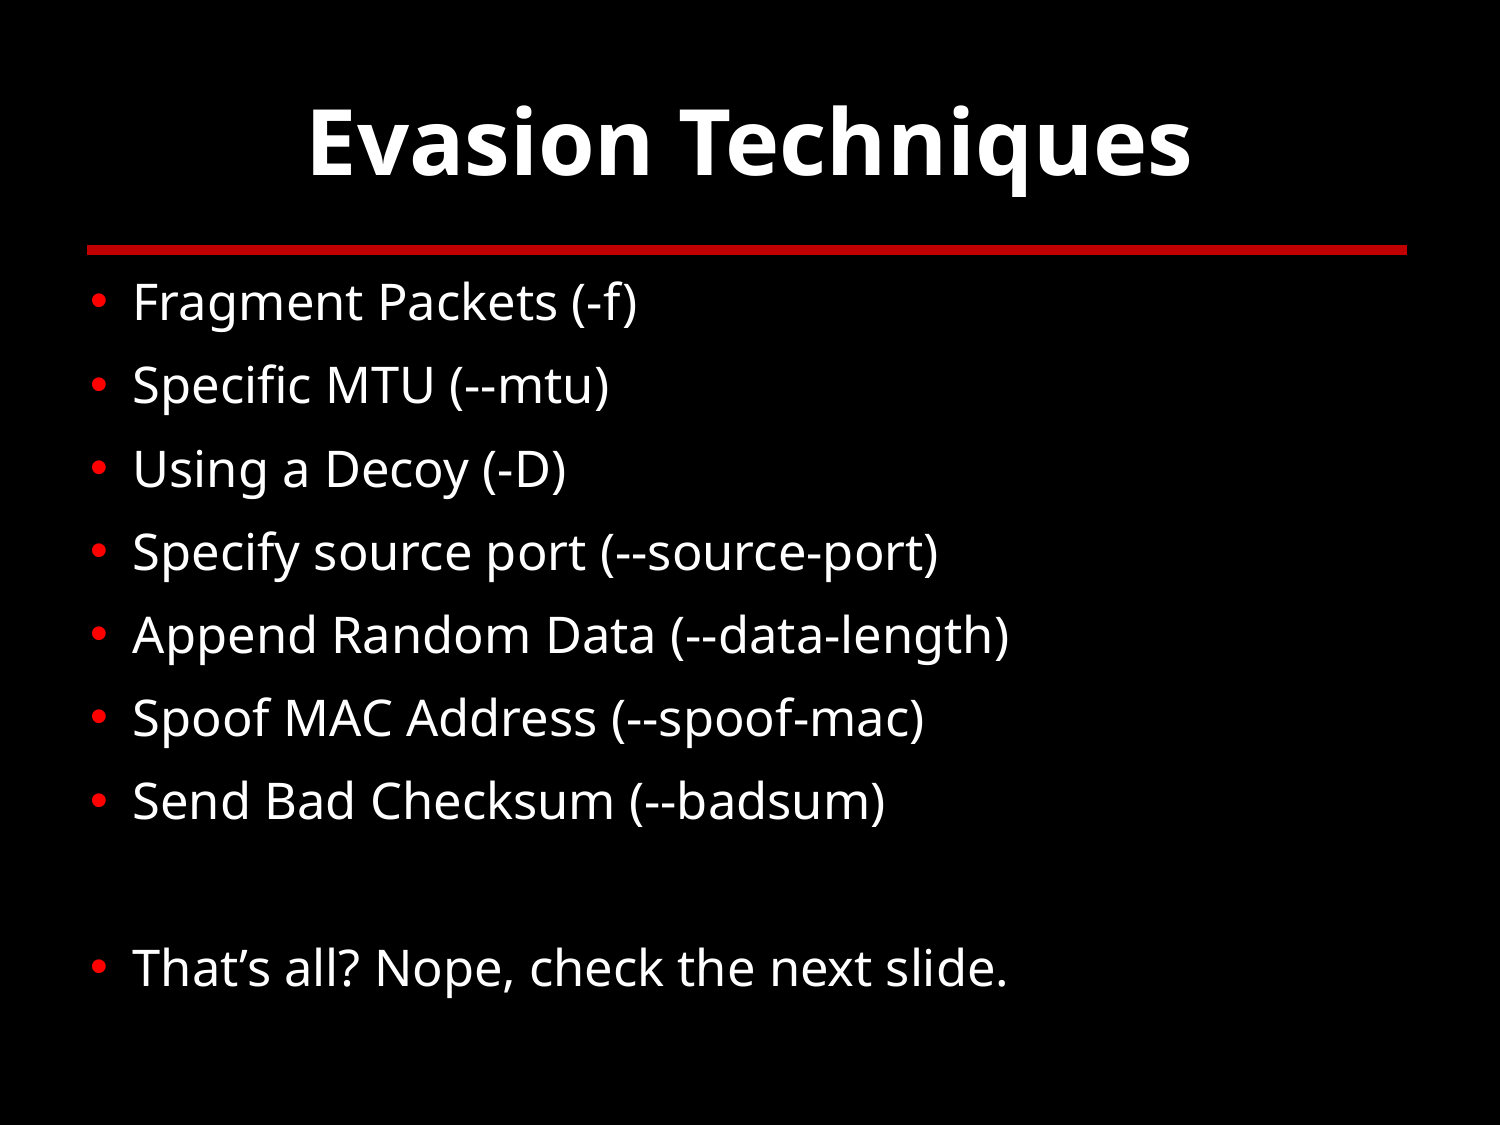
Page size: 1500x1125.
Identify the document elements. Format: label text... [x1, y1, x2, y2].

title Evasion Techniques [75, 45, 1425, 233]
list Fragment Packets (-f) Specific MTU (--mtu) Using a Decoy (-D) Specify source port (--source-port) Append Random Data (--data-length) Spoof MAC Address (--spoof-mac) Send Bad Checksum (--badsum) That’s all? Nope, check the next slide. [75, 262, 1425, 1005]
